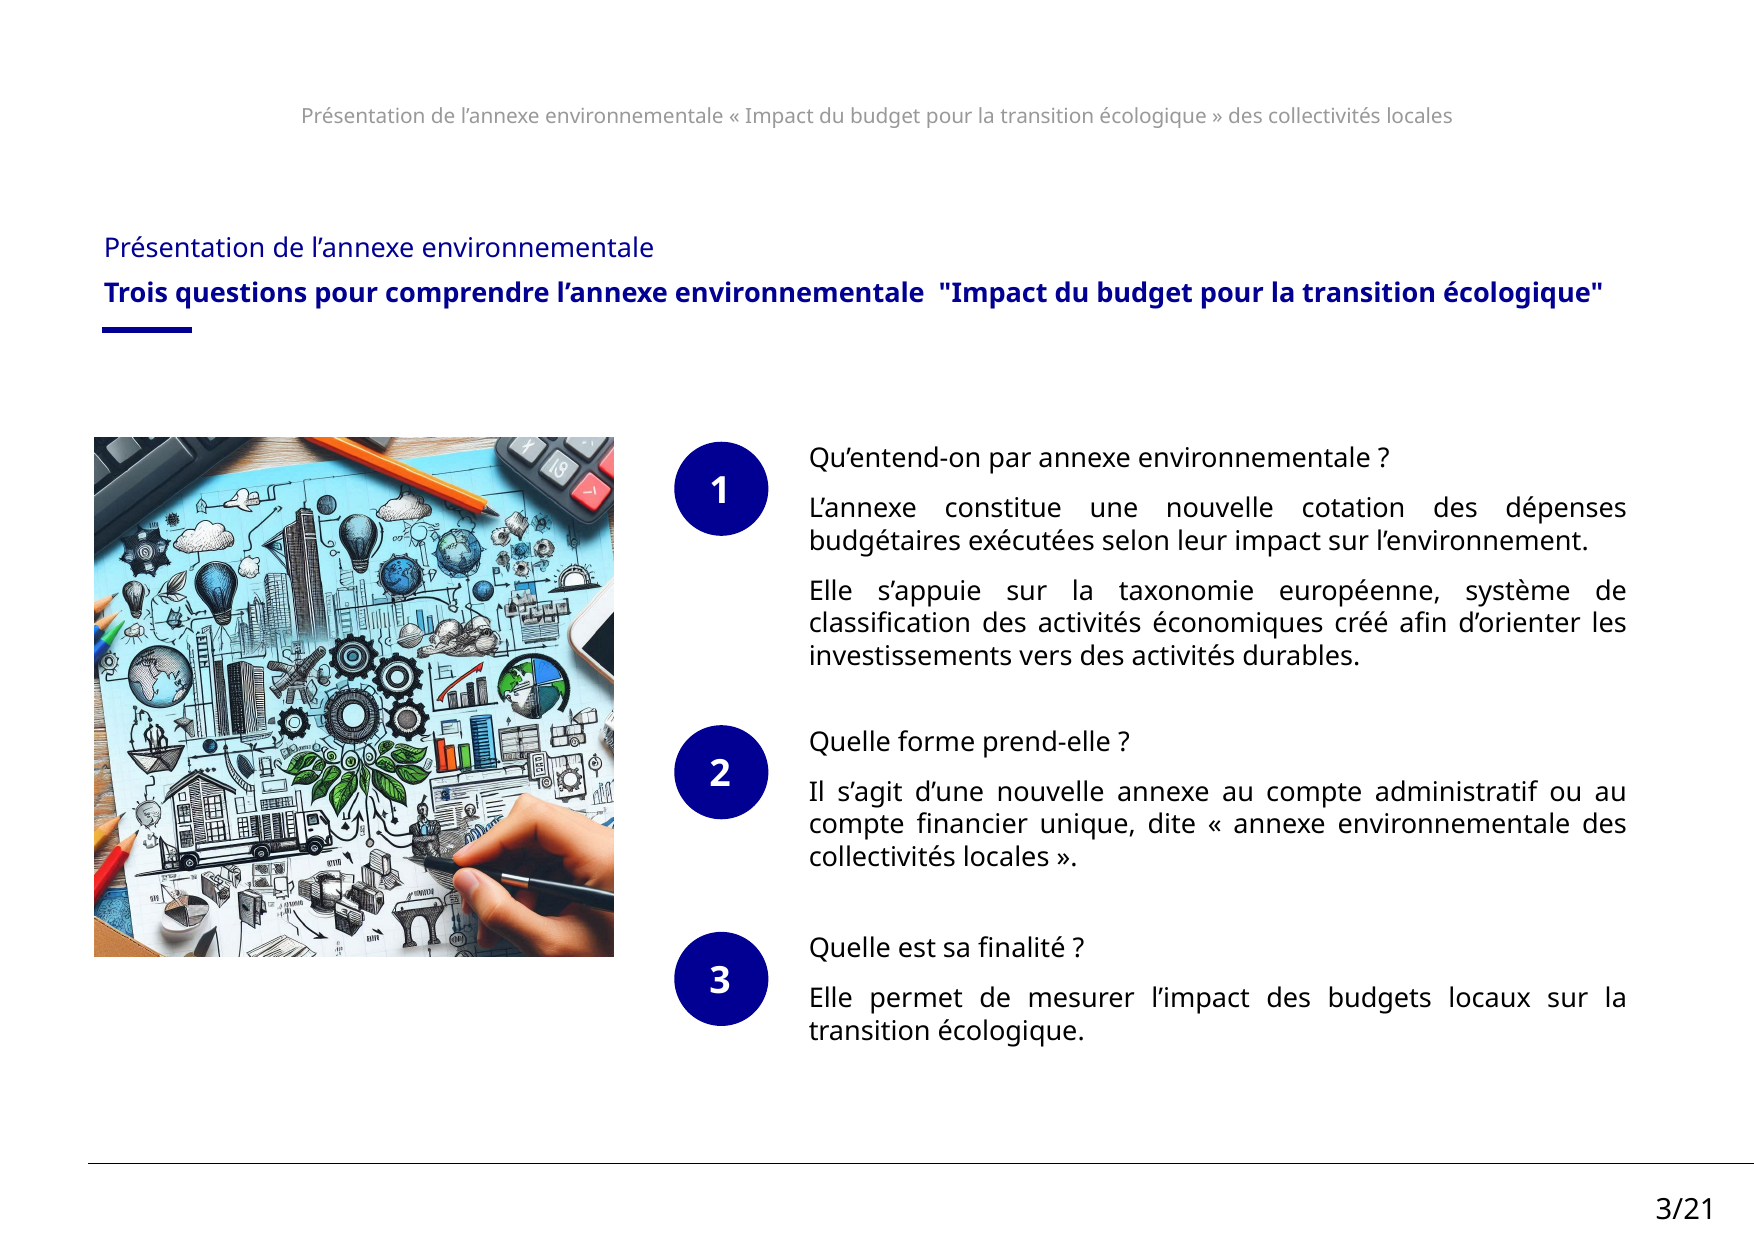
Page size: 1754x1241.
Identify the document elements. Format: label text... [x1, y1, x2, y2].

picture [94, 437, 614, 957]
text_box 3 [694, 940, 748, 1016]
text_box 2 [694, 734, 748, 810]
text_box 1 [694, 450, 748, 526]
text_box Présentation de l’annexe environnementale Trois questions pour comprendre l’annexe environnementale "Impact du budget pour la transition écologique" [88, 208, 1666, 323]
text_box Quelle est sa finalité ? Elle permet de mesurer l’impact des budgets locaux sur la transition écologique. [793, 915, 1642, 1061]
text_box Qu’entend-on par annexe environnementale ? L’annexe constitue une nouvelle cotation des dépenses budgétaires exécutées selon leur impact sur l’environnement. Elle s’appuie sur la taxonomie européenne, système de classification des activités économiques créé afin d’orienter les investissements vers des activités durables. [793, 425, 1642, 686]
text_box Présentation de l’annexe environnementale « Impact du budget pour la transition écologique » des collectivités locales [267, 82, 1487, 143]
text_box Quelle forme prend-elle ? Il s’agit d’une nouvelle annexe au compte administratif ou au compte financier unique, dite « annexe environnementale des collectivités locales ». [793, 709, 1642, 887]
text_box [674, 931, 769, 1026]
text_box [674, 725, 769, 820]
text_box <numéro>/21 [1515, 1181, 1732, 1237]
text_box [674, 441, 769, 536]
